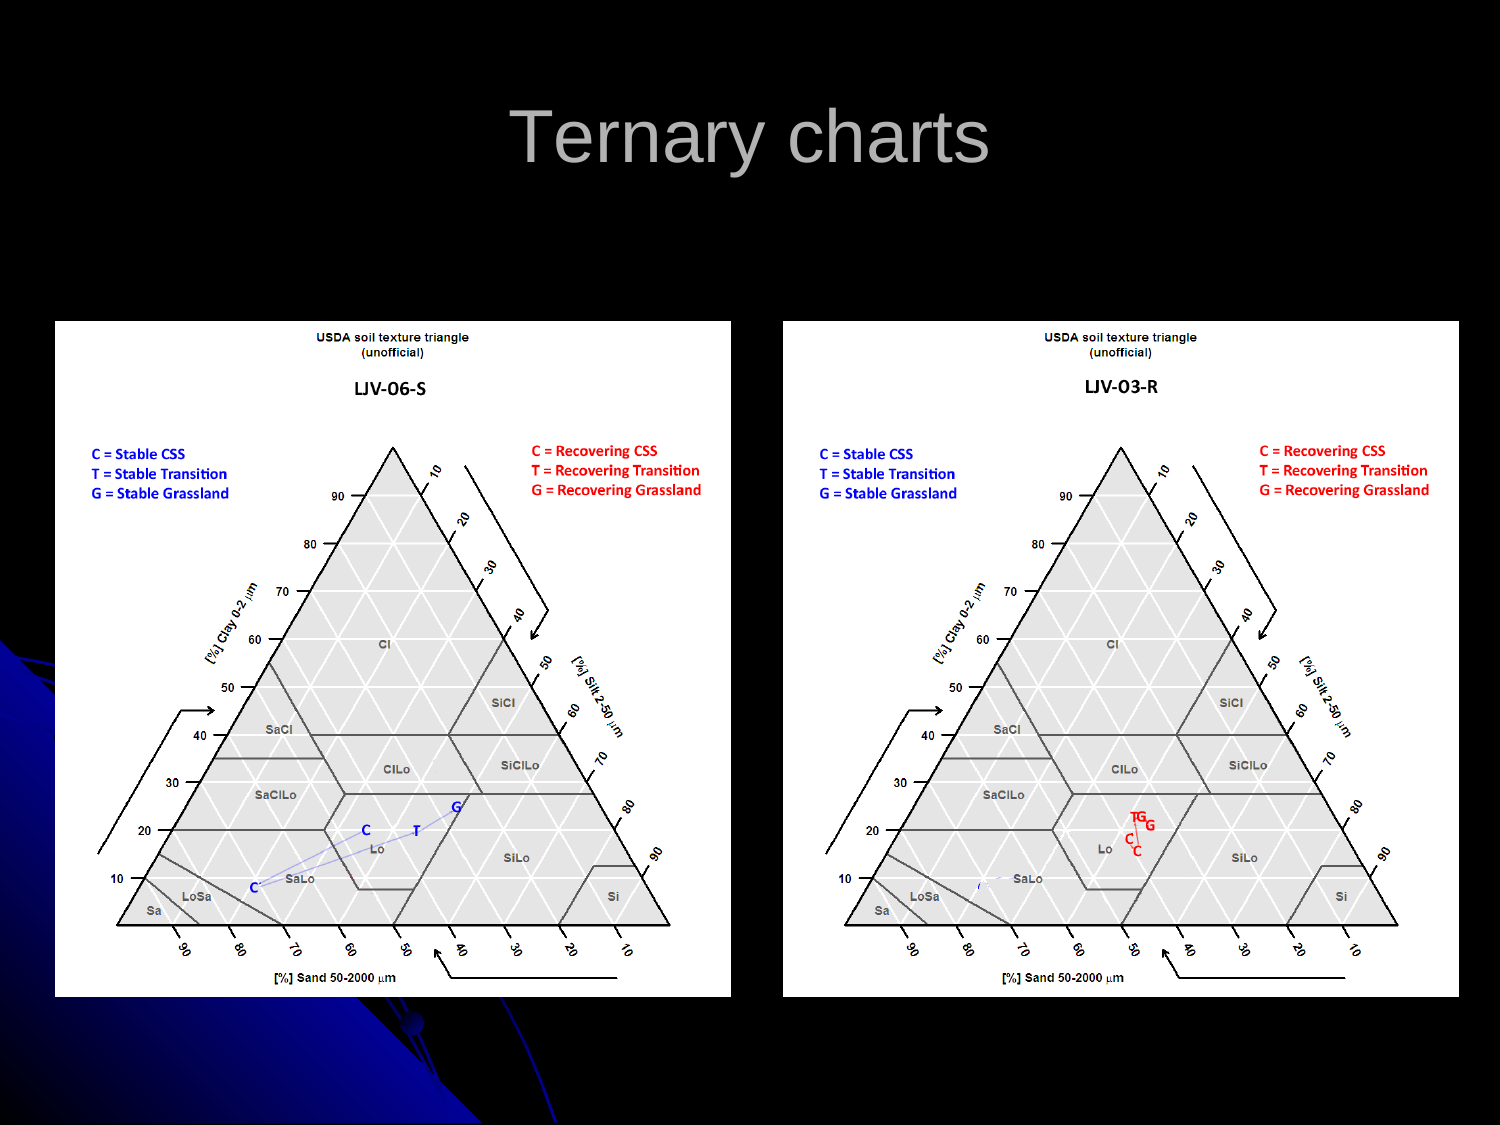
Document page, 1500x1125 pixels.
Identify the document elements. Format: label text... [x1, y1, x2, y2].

picture [55, 321, 731, 997]
title Ternary charts [75, 45, 1426, 233]
picture [783, 321, 1459, 997]
